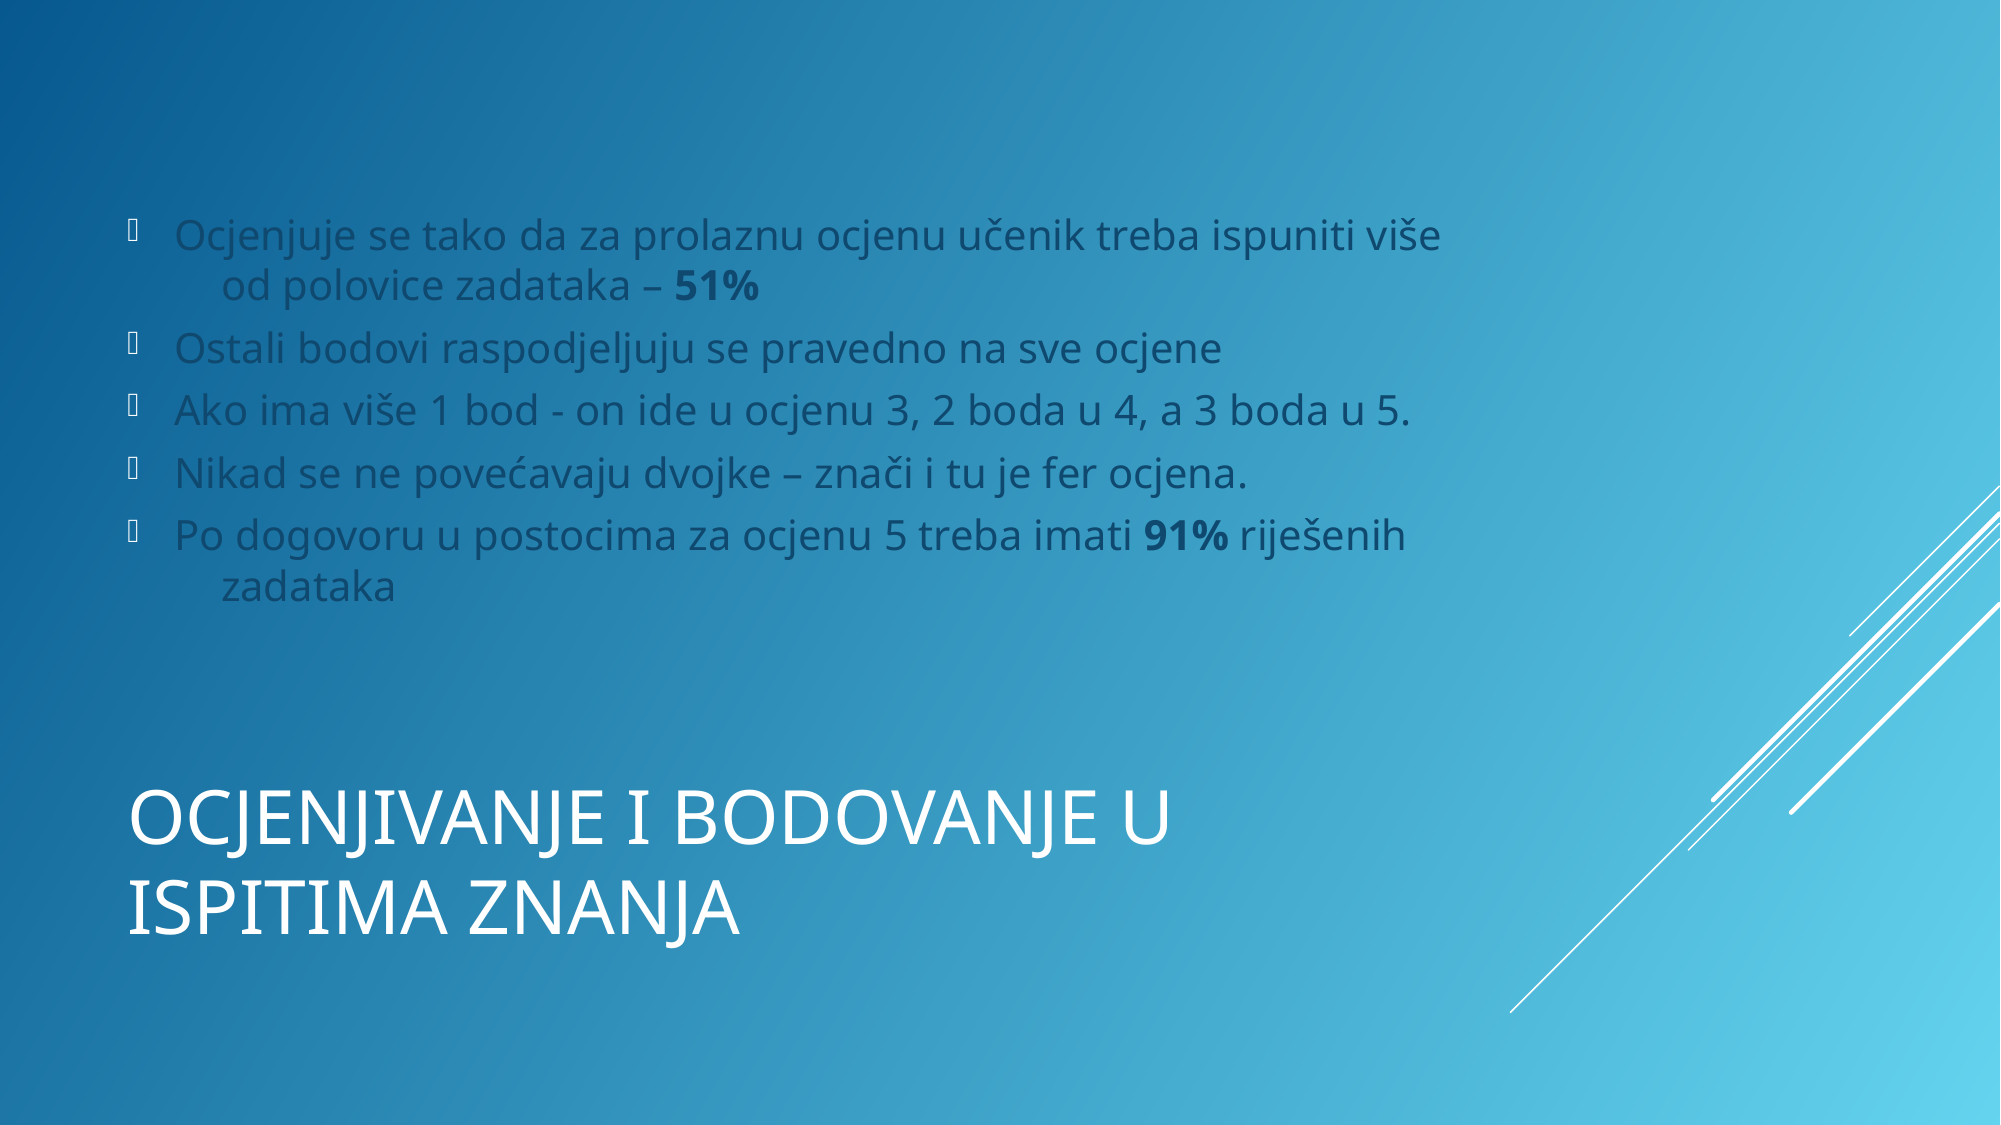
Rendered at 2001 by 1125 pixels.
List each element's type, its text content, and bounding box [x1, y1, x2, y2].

title Ocjenjivanje i bodovanje u ispitima znanja [112, 736, 1513, 984]
list Ocjenjuje se tako da za prolaznu ocjenu učenik treba ispuniti više od polovice zadataka – 51% Ostali bodovi raspodjeljuju se pravedno na sve ocjene Ako ima više 1 bod - on ide u ocjenu 3, 2 boda u 4, a 3 boda u 5. Nikad se ne povećavaju dvojke – znači i tu je fer ocjena. Po dogovoru u postocima za ocjenu 5 treba imati 91% riješenih zadataka [112, 112, 1513, 706]
